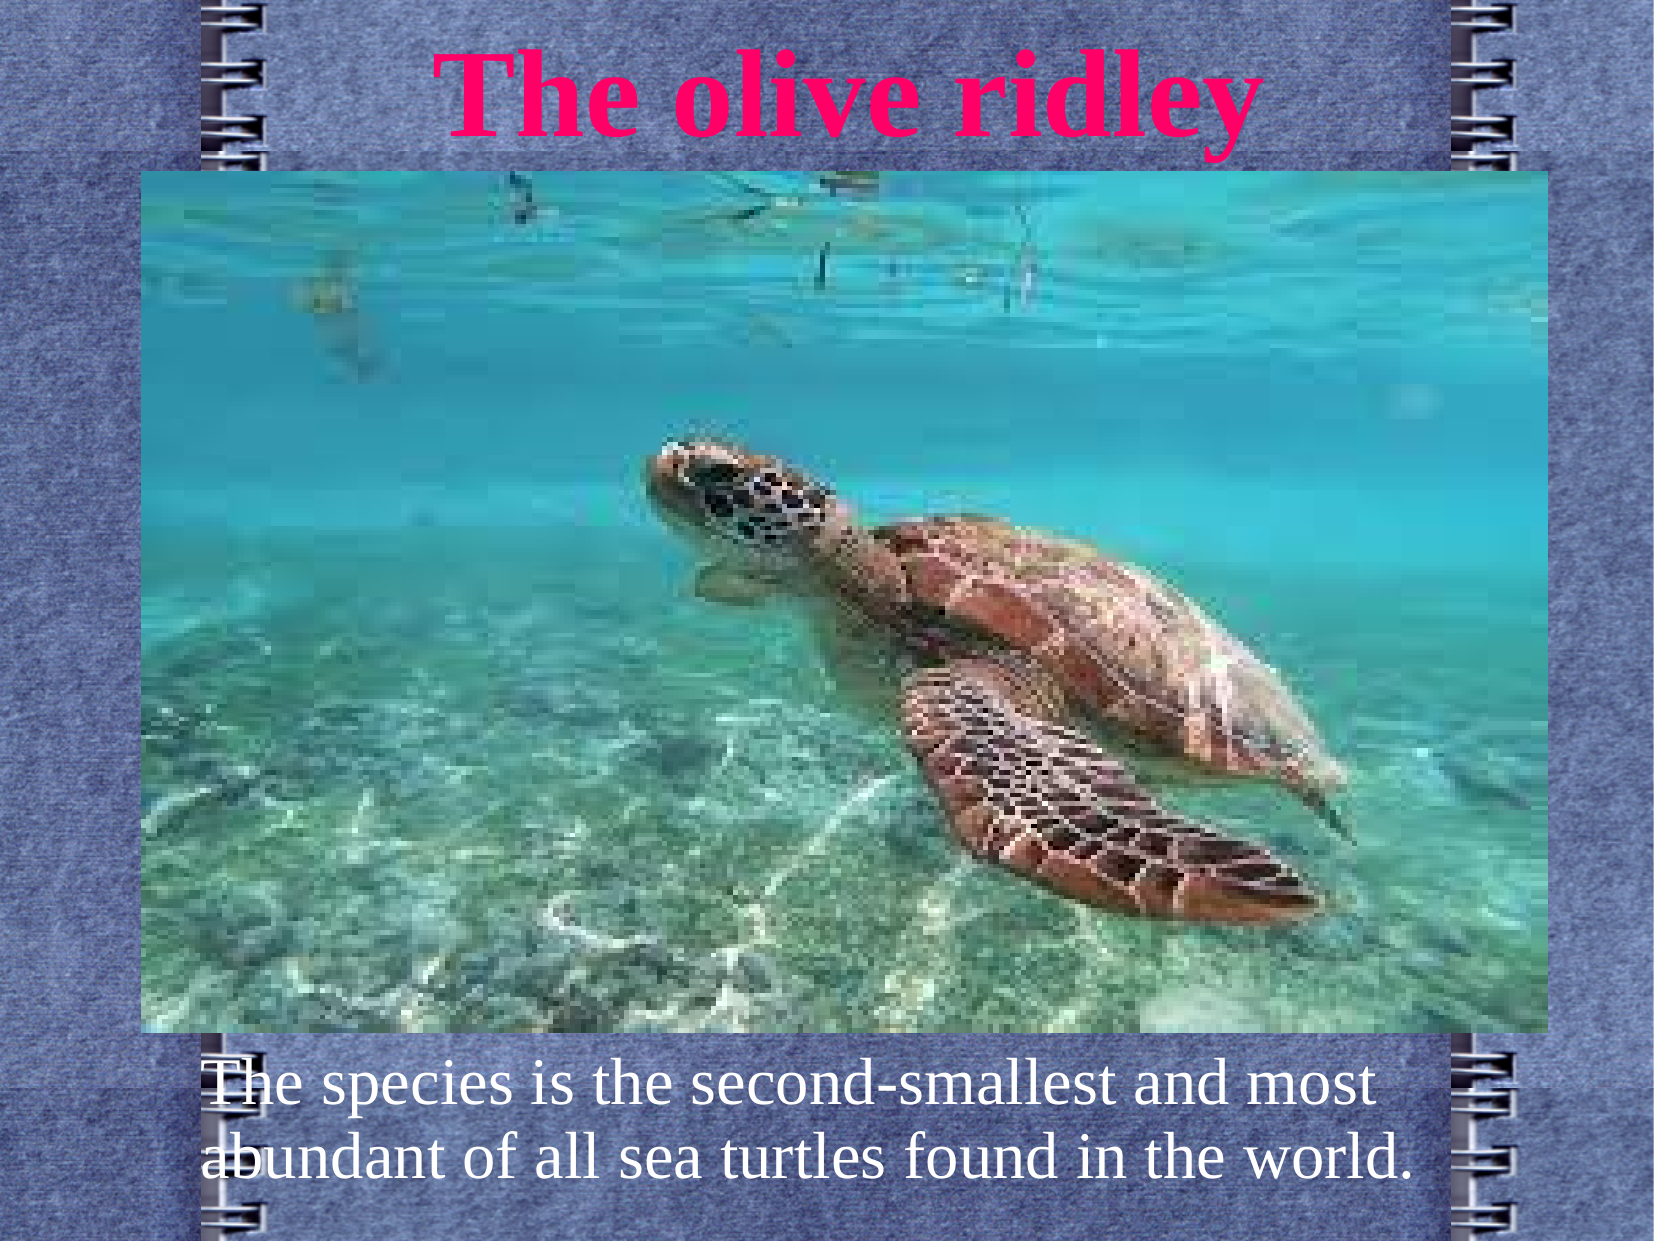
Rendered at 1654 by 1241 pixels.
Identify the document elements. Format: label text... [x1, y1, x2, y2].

list The species is the second-smallest and most abundant of all sea turtles found in the world. [129, 1045, 1619, 1241]
picture [0, 0, 1654, 1241]
title The olive ridley [82, 17, 1571, 172]
